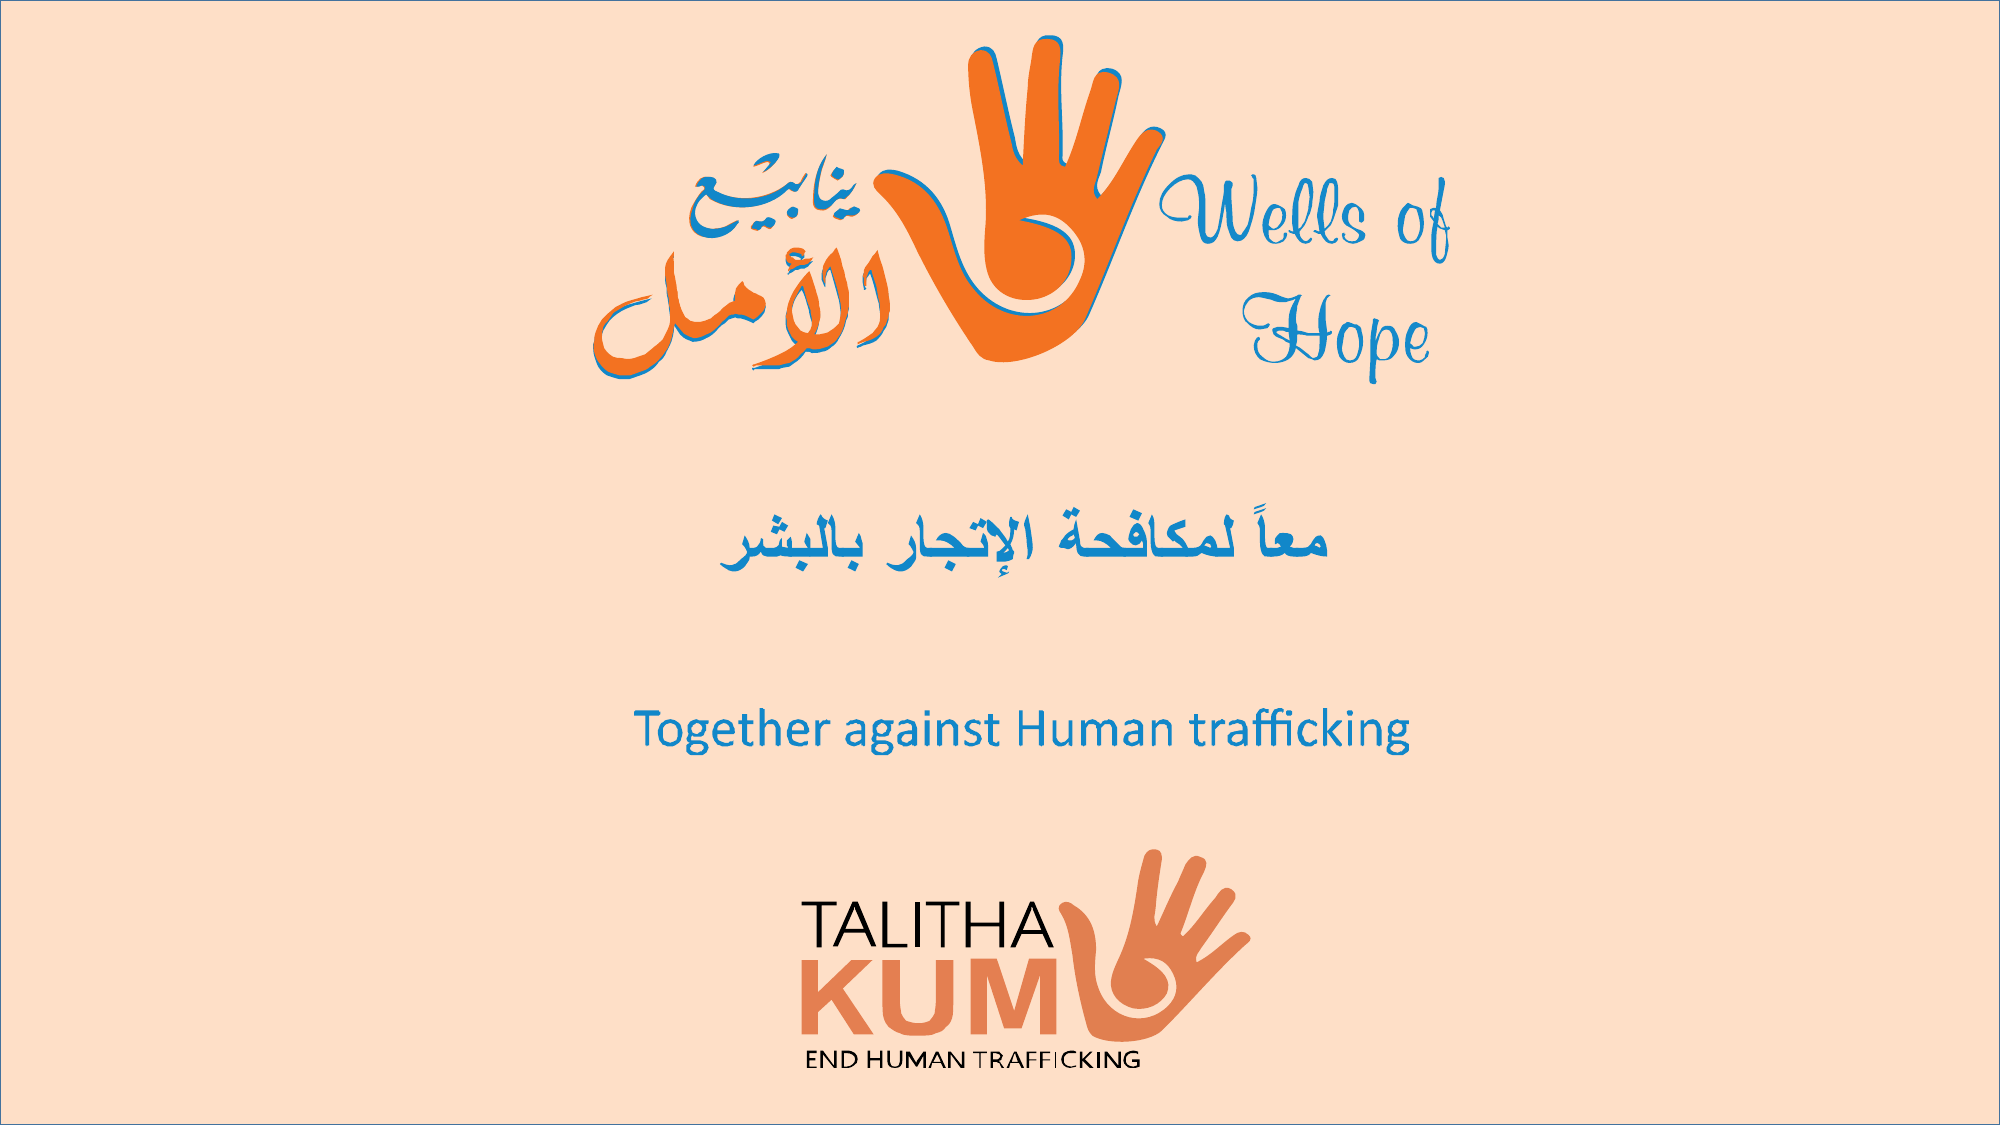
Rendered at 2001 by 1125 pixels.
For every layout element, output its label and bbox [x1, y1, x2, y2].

text_box [0, 0, 2000, 1125]
picture [526, 34, 1450, 1070]
